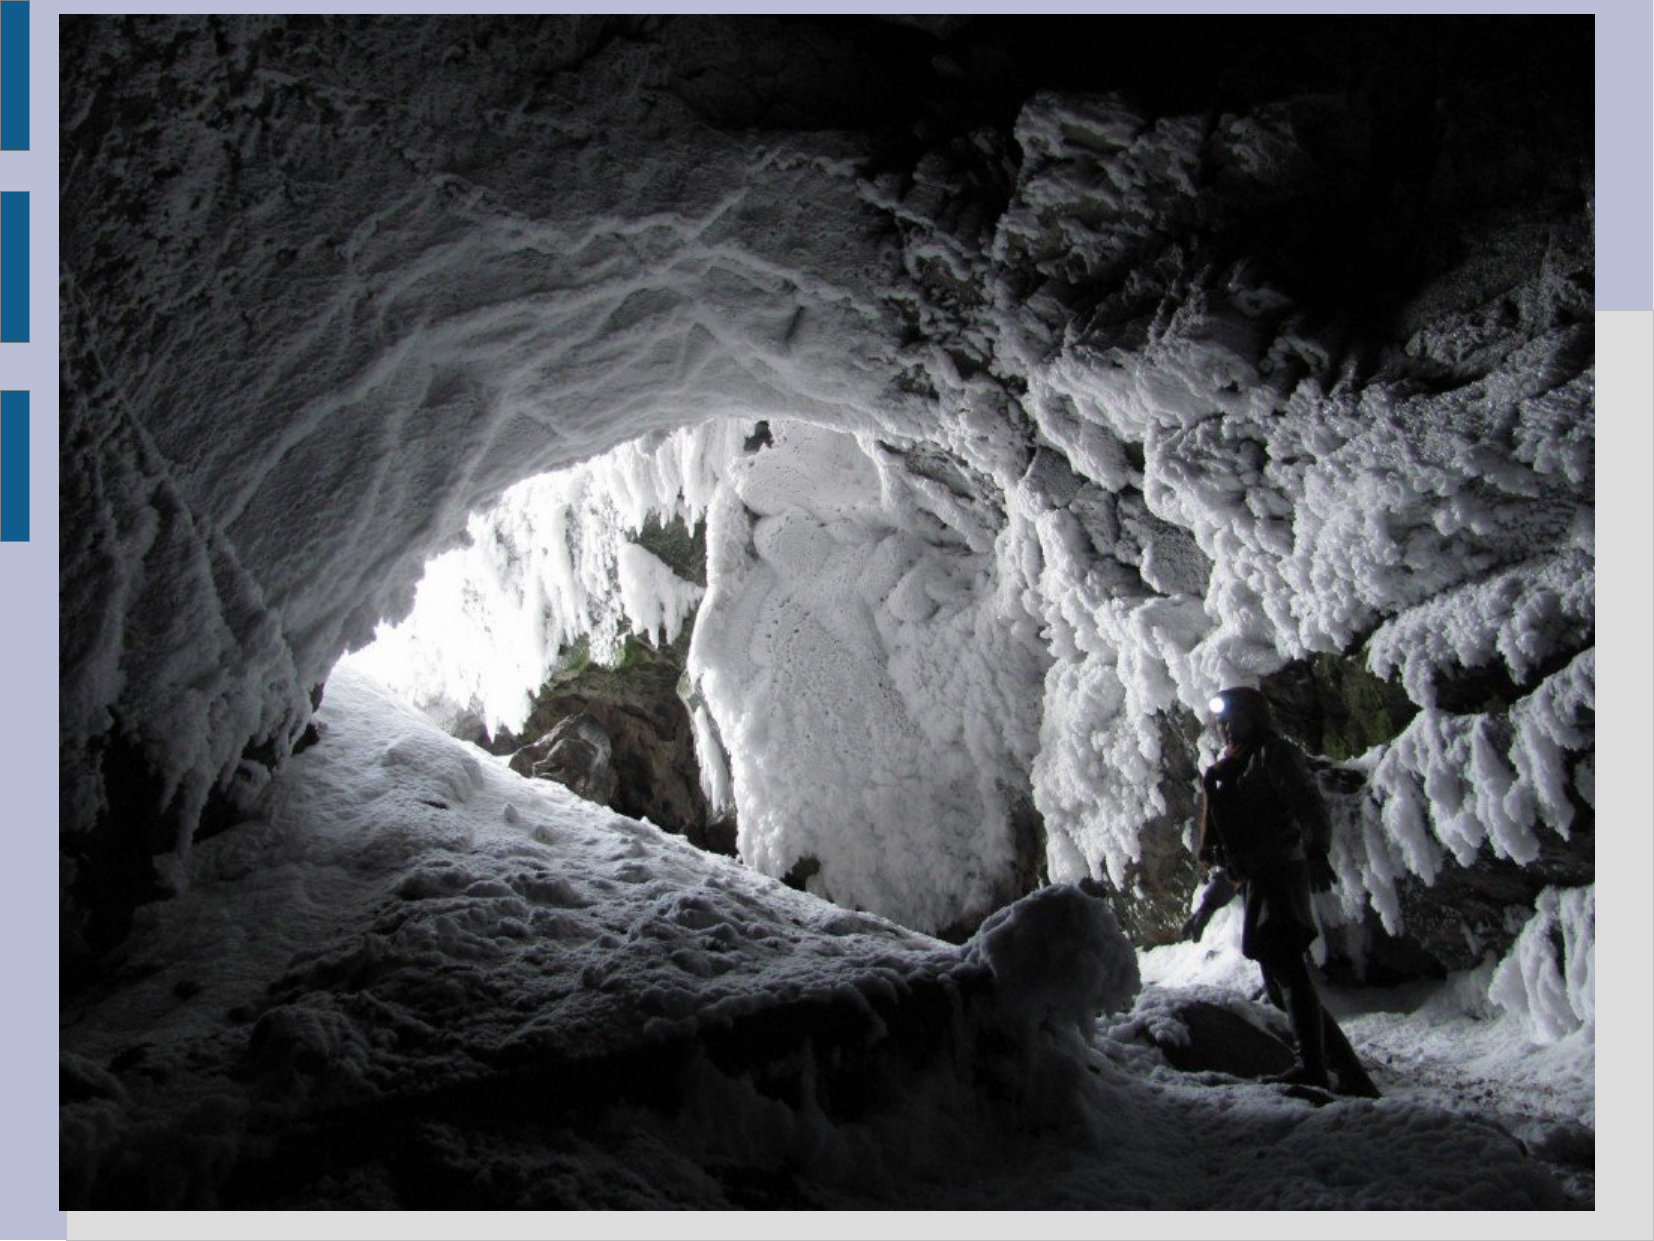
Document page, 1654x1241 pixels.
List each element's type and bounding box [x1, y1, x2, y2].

picture [59, 14, 1595, 1211]
